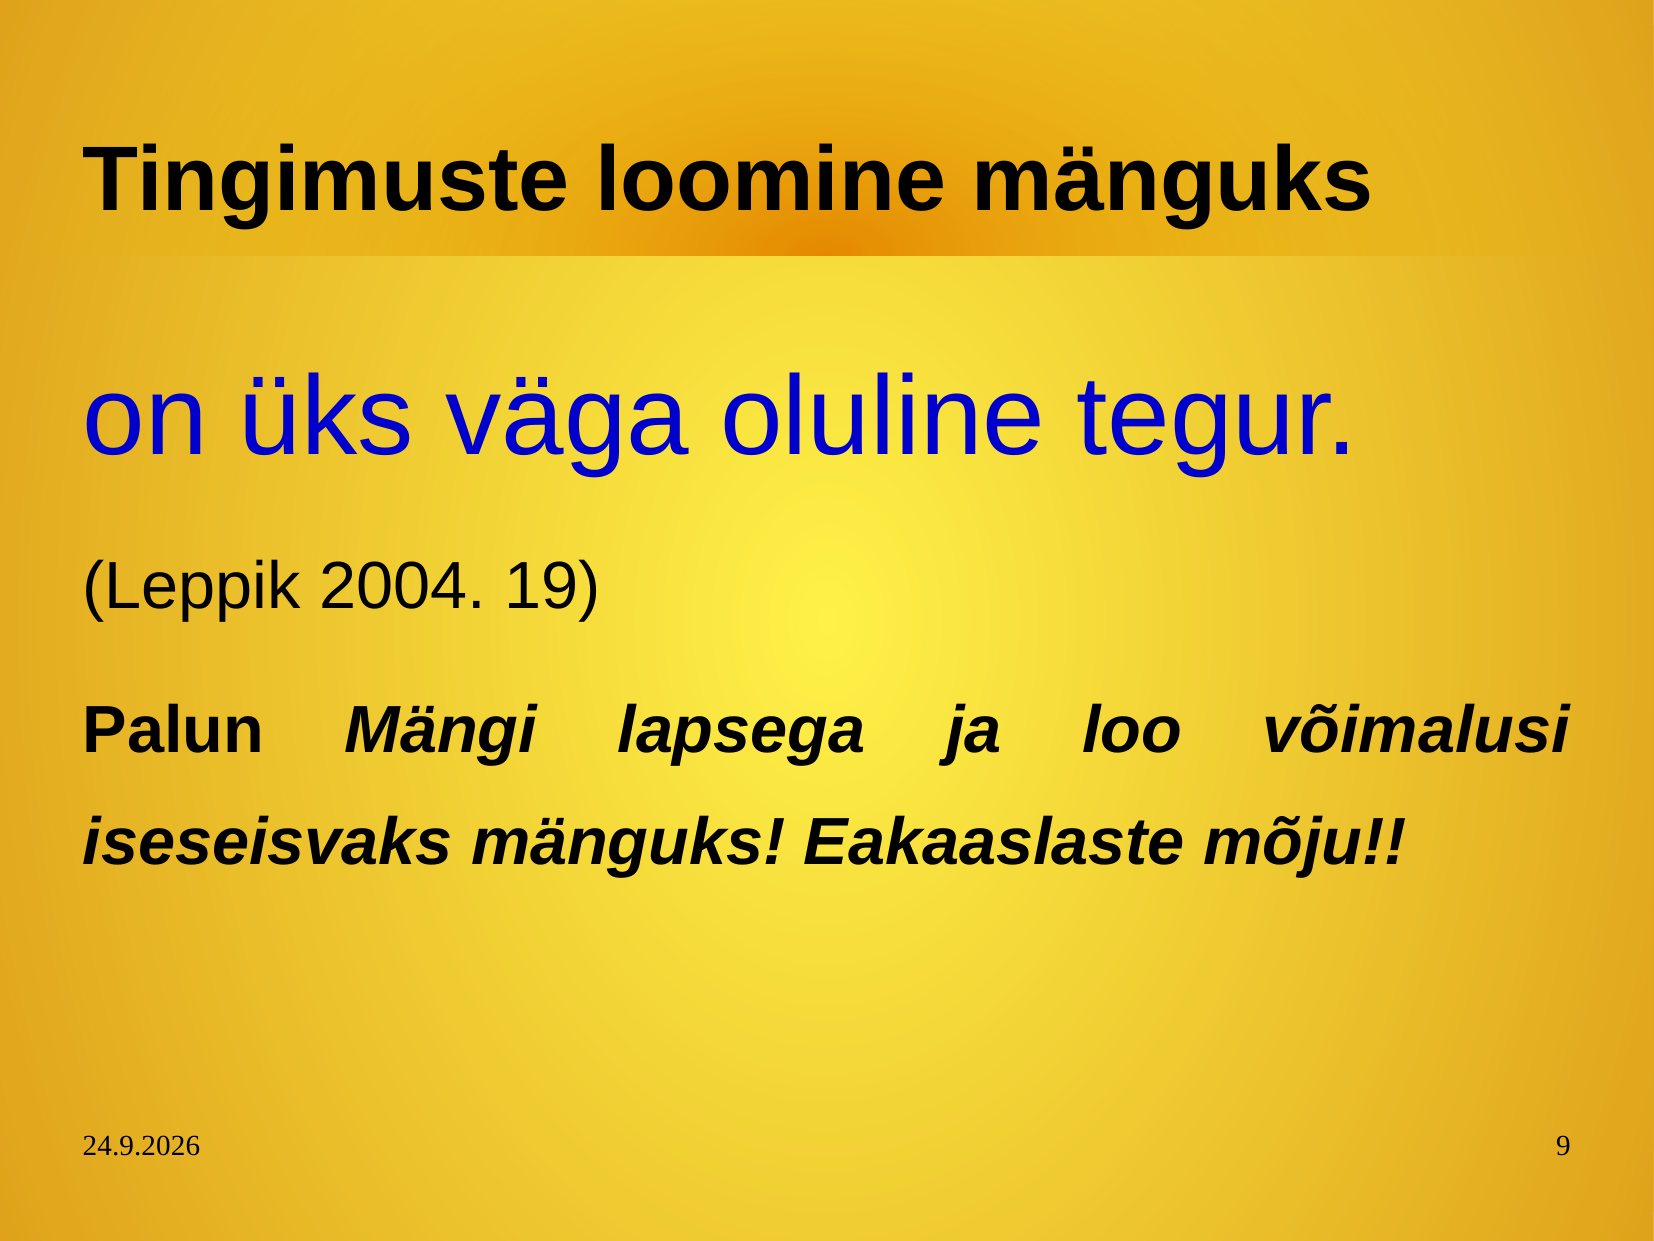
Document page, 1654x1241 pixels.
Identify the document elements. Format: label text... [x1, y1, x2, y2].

list on üks väga oluline tegur. (Leppik 2004. 19) Palun Mängi lapsega ja loo võimalusi iseseisvaks mänguks! Eakaaslaste mõju!! [82, 290, 1571, 1010]
title Tingimuste loomine mänguks [82, 24, 1571, 282]
